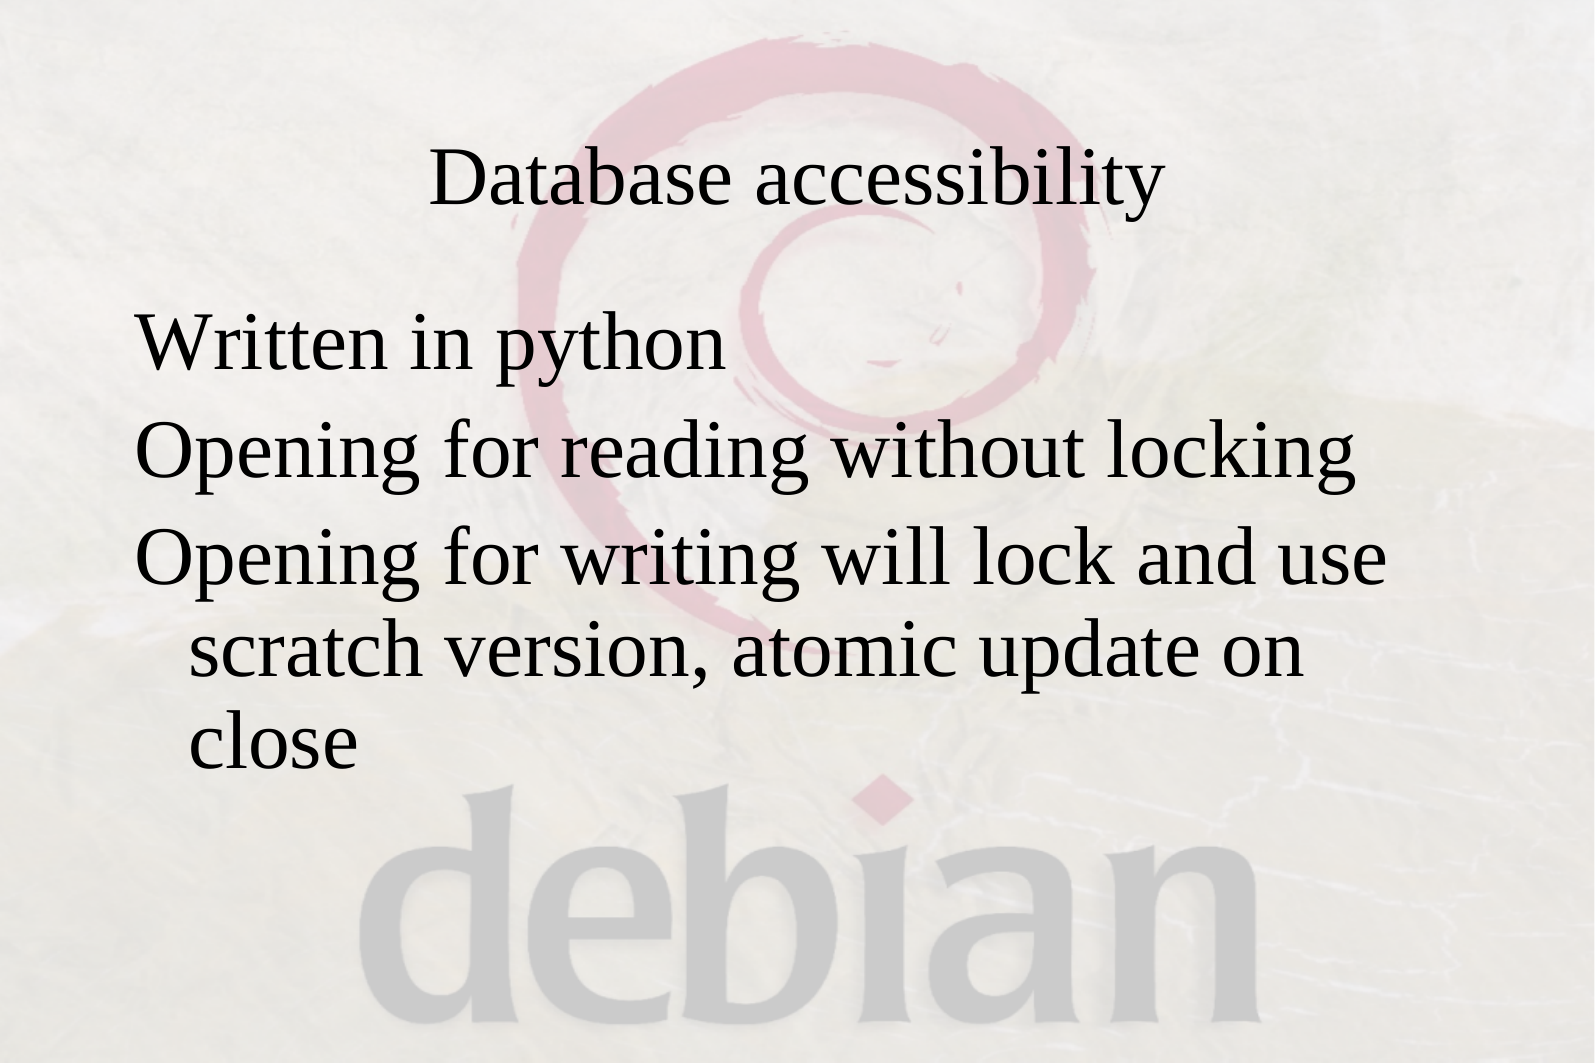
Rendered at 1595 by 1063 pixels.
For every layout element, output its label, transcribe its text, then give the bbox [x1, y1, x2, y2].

picture [0, 0, 1595, 1063]
title Database accessibility [117, 88, 1479, 266]
list Written in python Opening for reading without locking Opening for writing will lock and use scratch version, atomic update on close [117, 295, 1479, 966]
